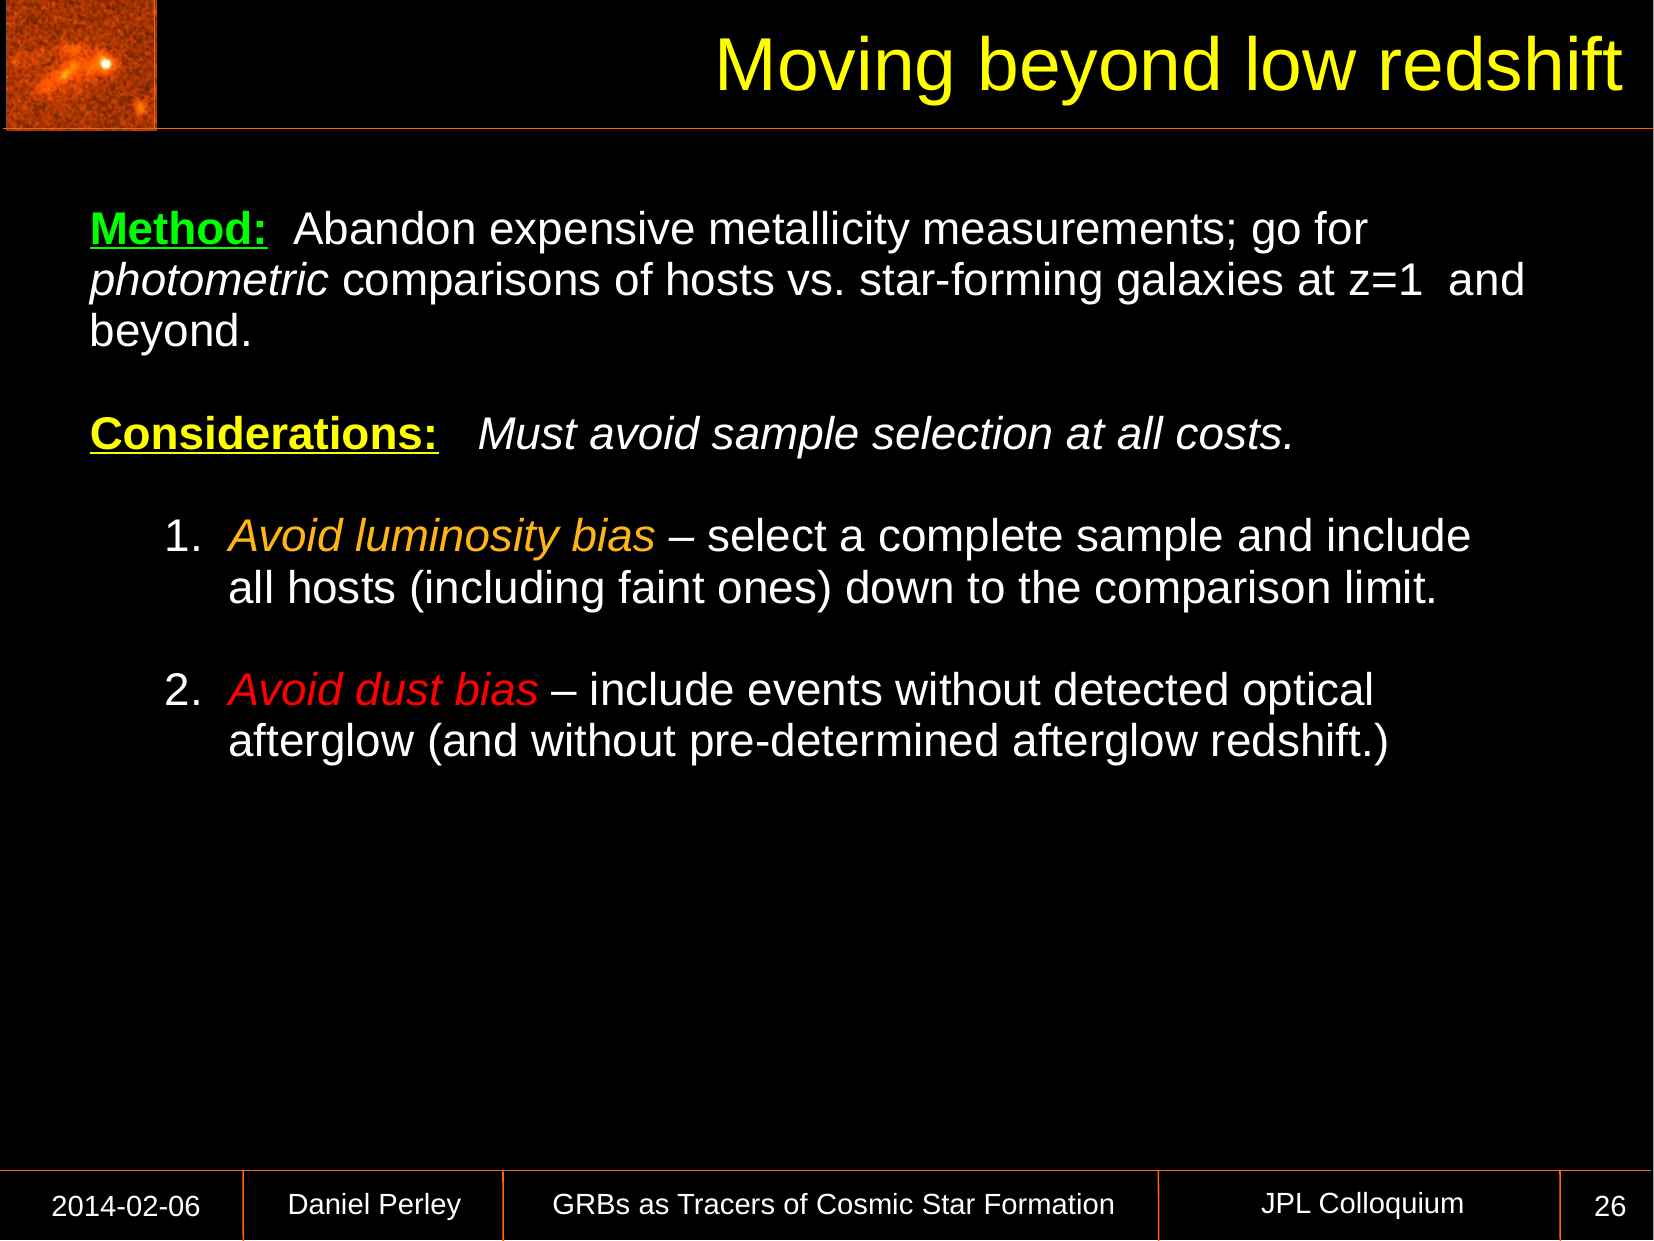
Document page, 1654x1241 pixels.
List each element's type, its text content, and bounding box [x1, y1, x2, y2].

title Moving beyond low redshift [187, 21, 1624, 108]
text_box Method: Abandon expensive metallicity measurements; go for photometric comparisons of hosts vs. star-forming galaxies at z=1 and beyond. Considerations: Must avoid sample selection at all costs. 1. Avoid luminosity bias – select a complete sample and include all hosts (including faint ones) down to the comparison limit. 2. Avoid dust bias – include events without detected optical afterglow (and without pre-determined afterglow redshift.) [75, 195, 1576, 826]
picture [7, 0, 154, 128]
